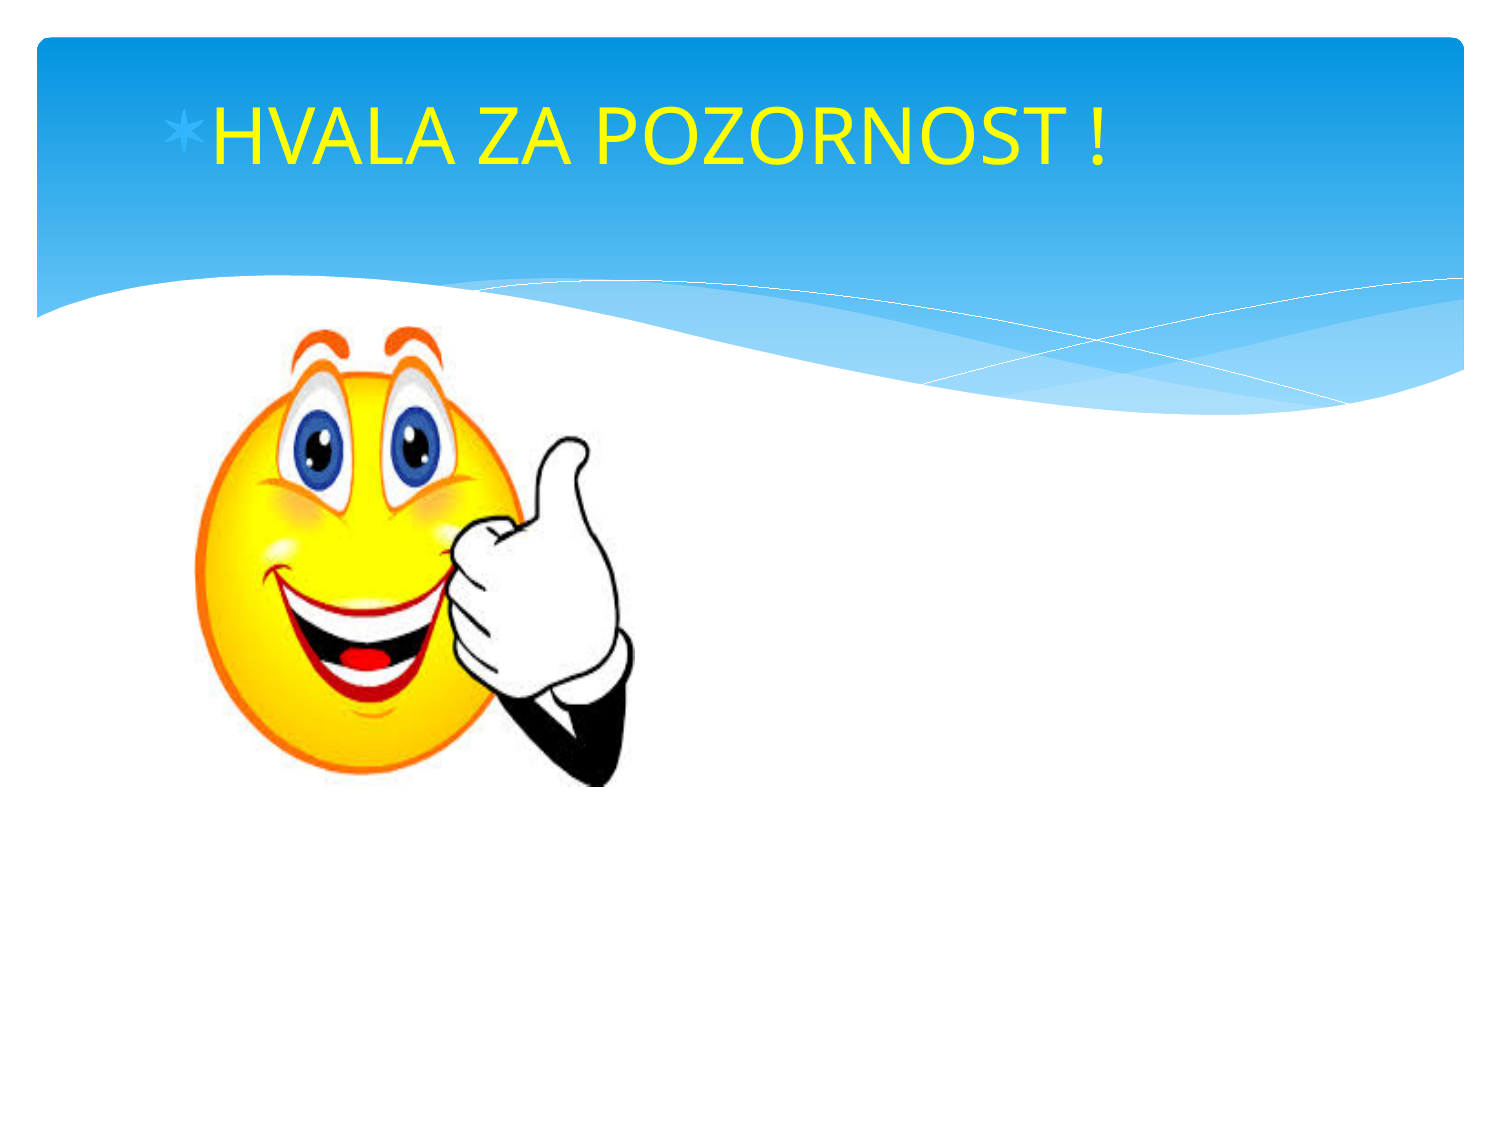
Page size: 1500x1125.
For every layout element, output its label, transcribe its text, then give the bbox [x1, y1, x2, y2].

picture [194, 326, 635, 787]
list HVALA ZA POZORNOST ! [100, 78, 1363, 953]
